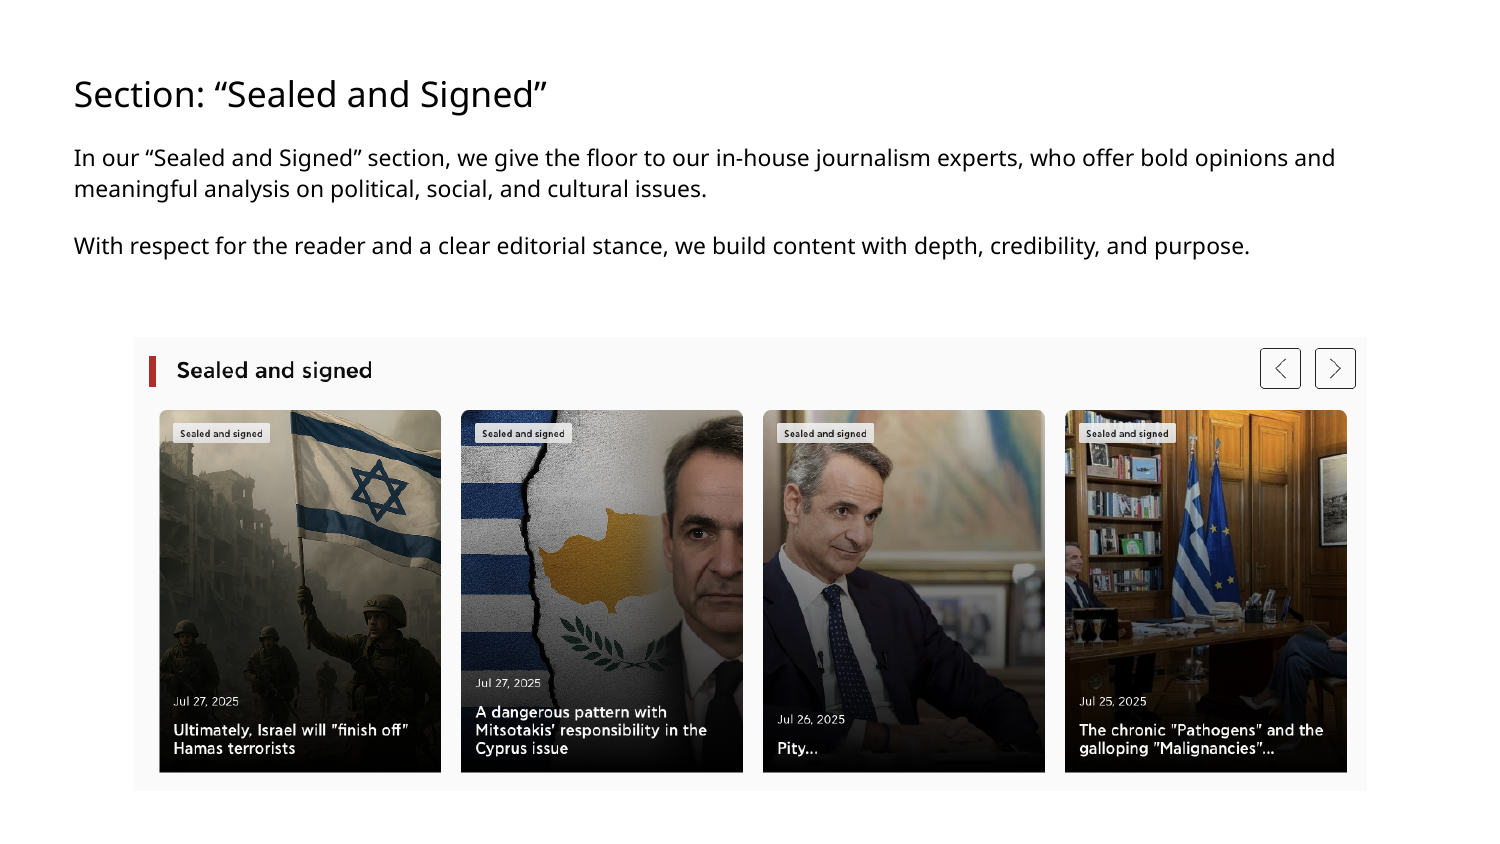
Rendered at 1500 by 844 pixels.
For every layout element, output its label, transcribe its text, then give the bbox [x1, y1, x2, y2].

picture [133, 337, 1367, 791]
text_box Section: “Sealed and Signed” In our “Sealed and Signed” section, we give the floor to our in-house journalism experts, who offer bold opinions and meaningful analysis on political, social, and cultural issues. With respect for the reader and a clear editorial stance, we build content with depth, credibility, and purpose. [58, 50, 1442, 275]
